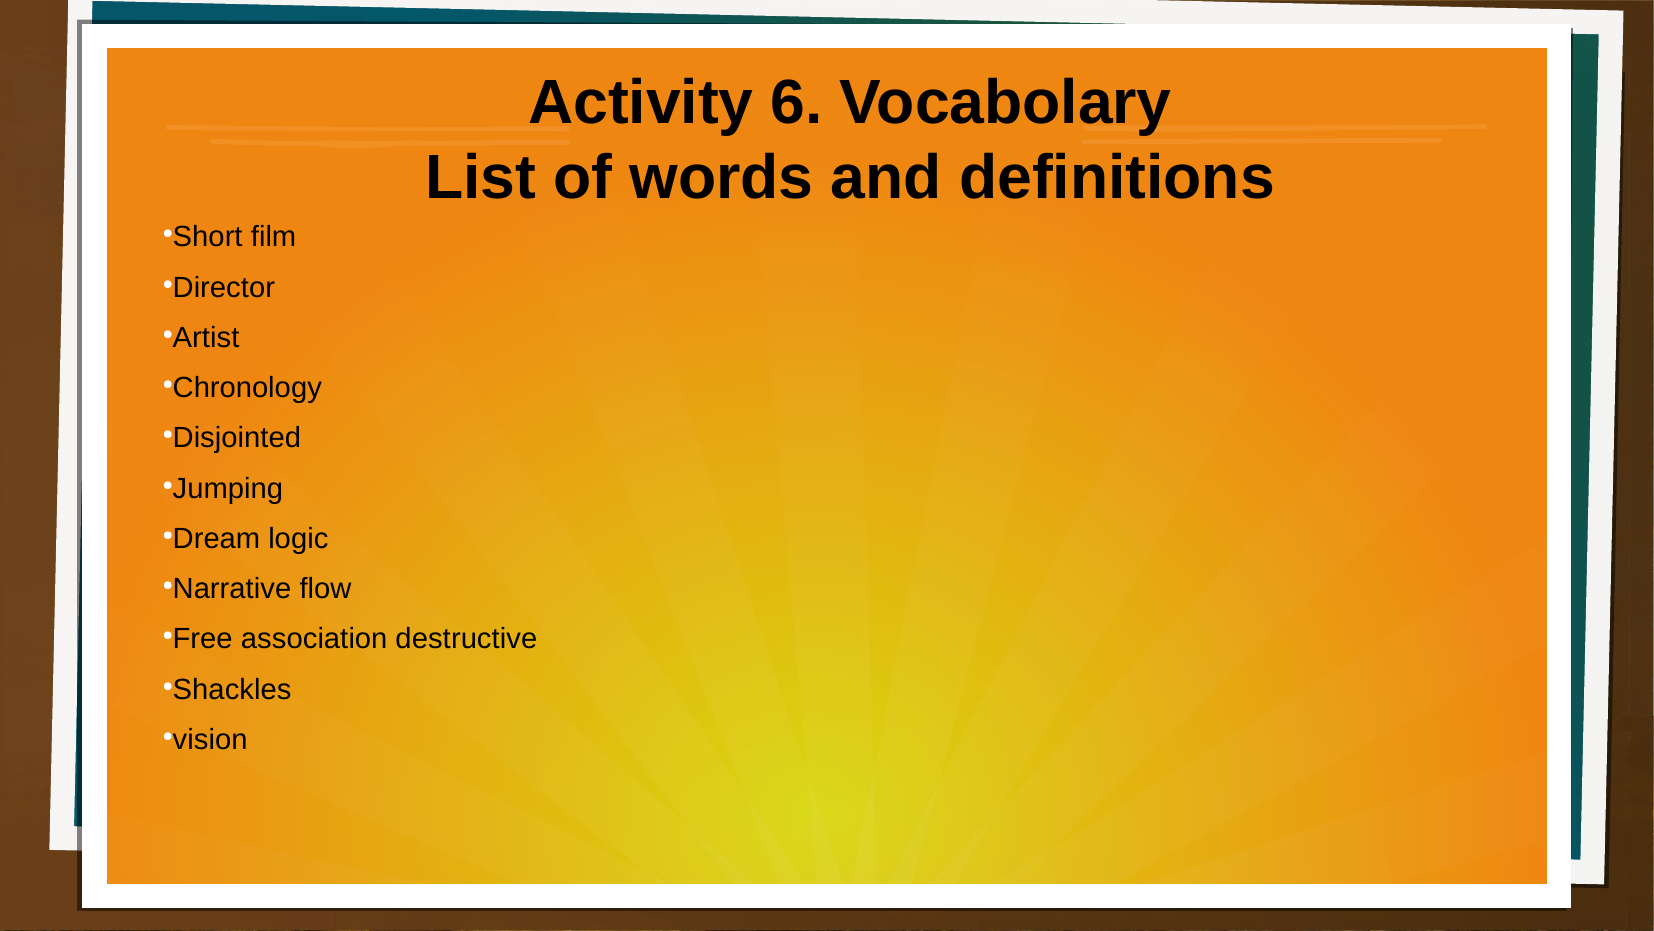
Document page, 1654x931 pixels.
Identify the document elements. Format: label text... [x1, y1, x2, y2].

list Short film Director Artist Chronology Disjointed Jumping Dream logic Narrative flow Free association destructive Shackles vision [162, 224, 811, 815]
title Activity 6. Vocabolary List of words and definitions [200, 59, 1501, 213]
